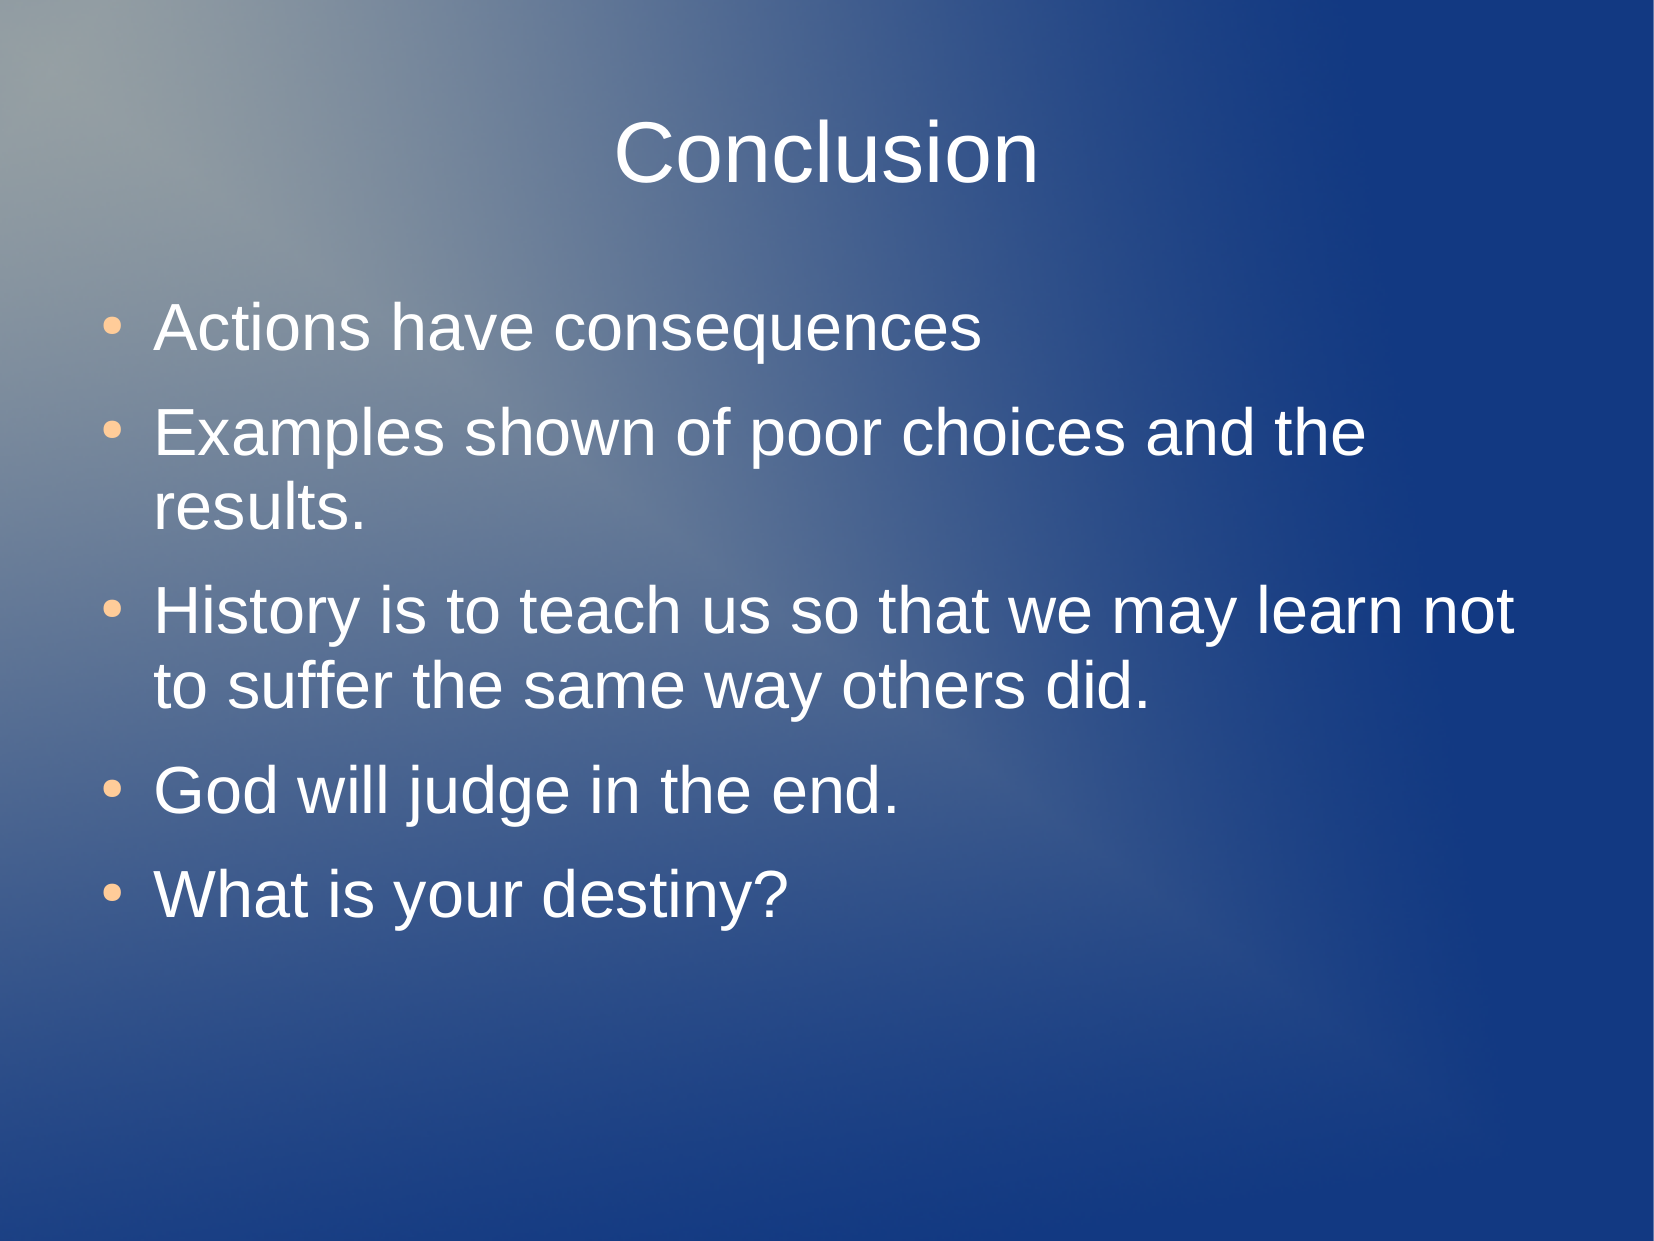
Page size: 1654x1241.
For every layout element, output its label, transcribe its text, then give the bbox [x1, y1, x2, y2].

list Actions have consequences Examples shown of poor choices and the results. History is to teach us so that we may learn not to suffer the same way others did. God will judge in the end. What is your destiny? [82, 290, 1571, 1109]
picture [0, 0, 1654, 1241]
title Conclusion [82, 49, 1571, 257]
